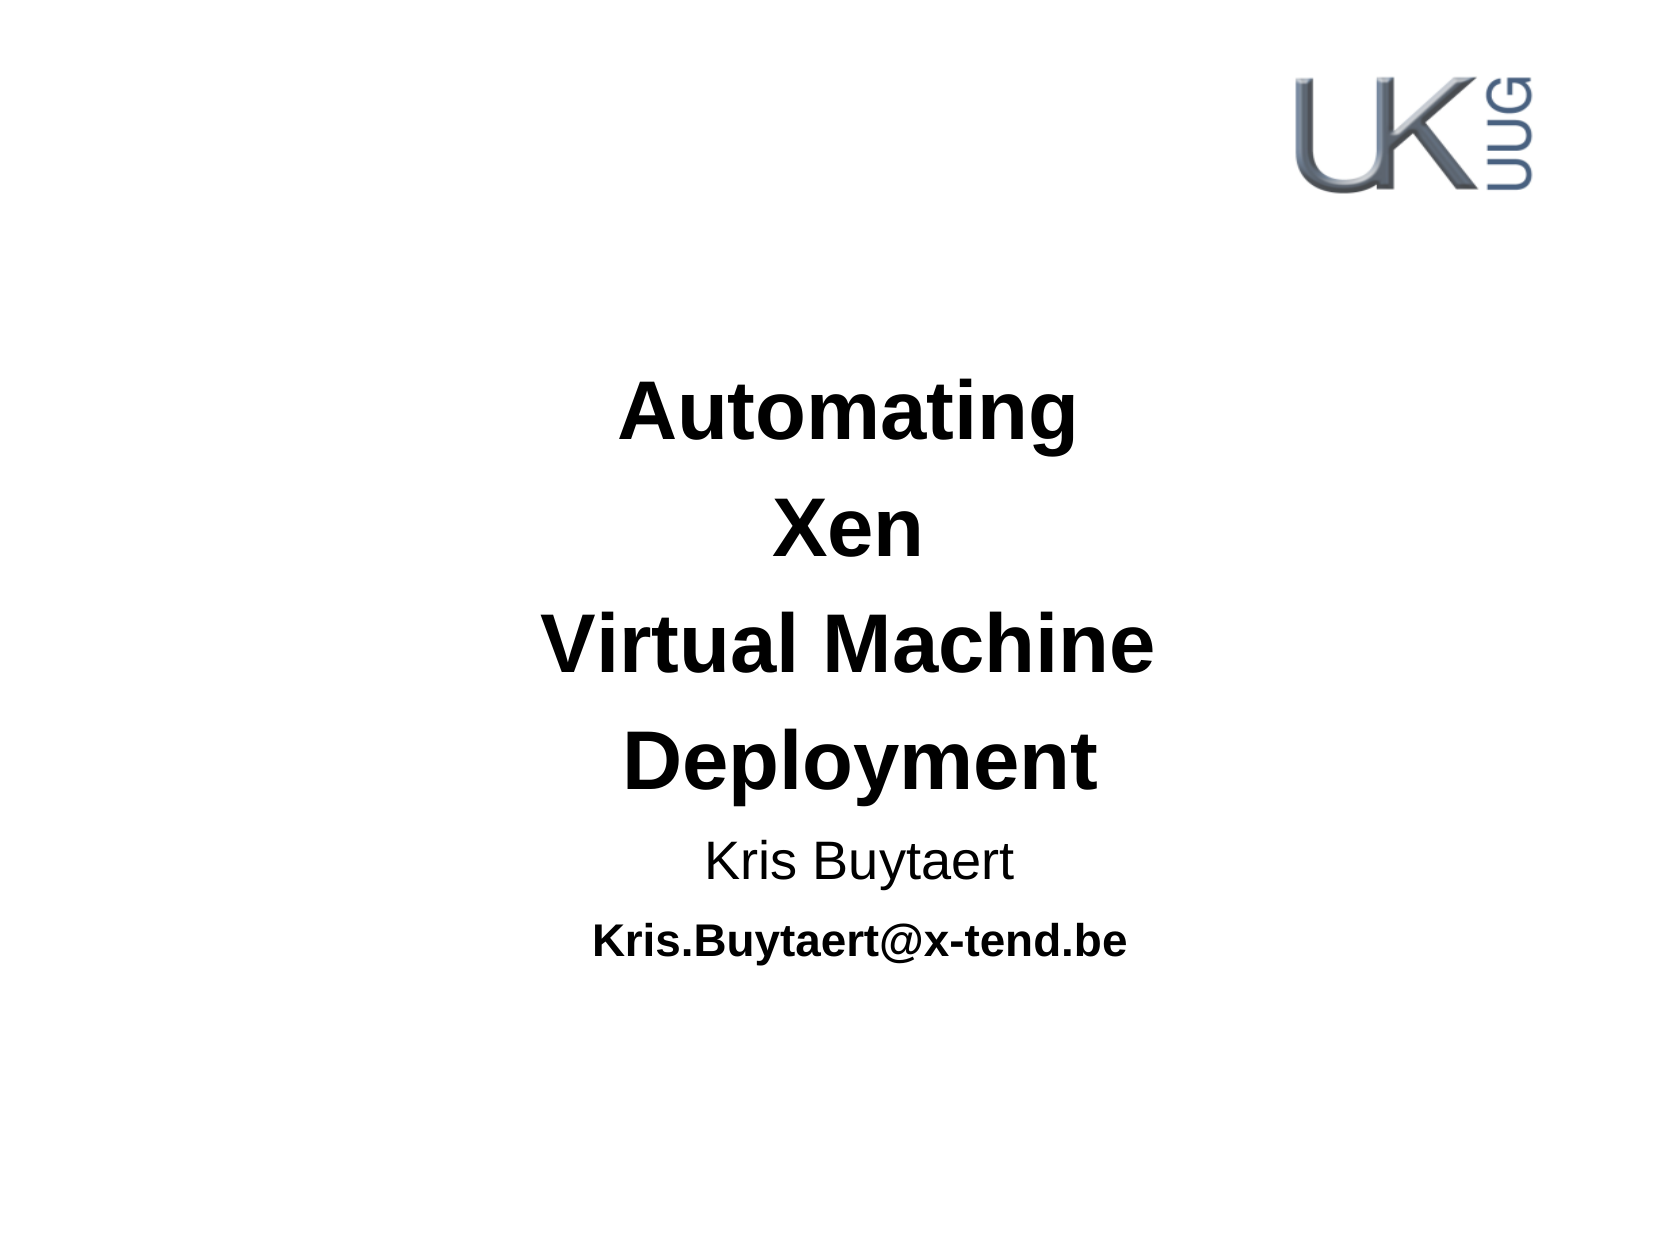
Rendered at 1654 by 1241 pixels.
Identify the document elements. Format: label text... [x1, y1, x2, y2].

picture [1289, 74, 1538, 196]
text_box Automating Xen Virtual Machine Deployment Kris Buytaert Kris.Buytaert@x-tend.be [257, 364, 1463, 1201]
